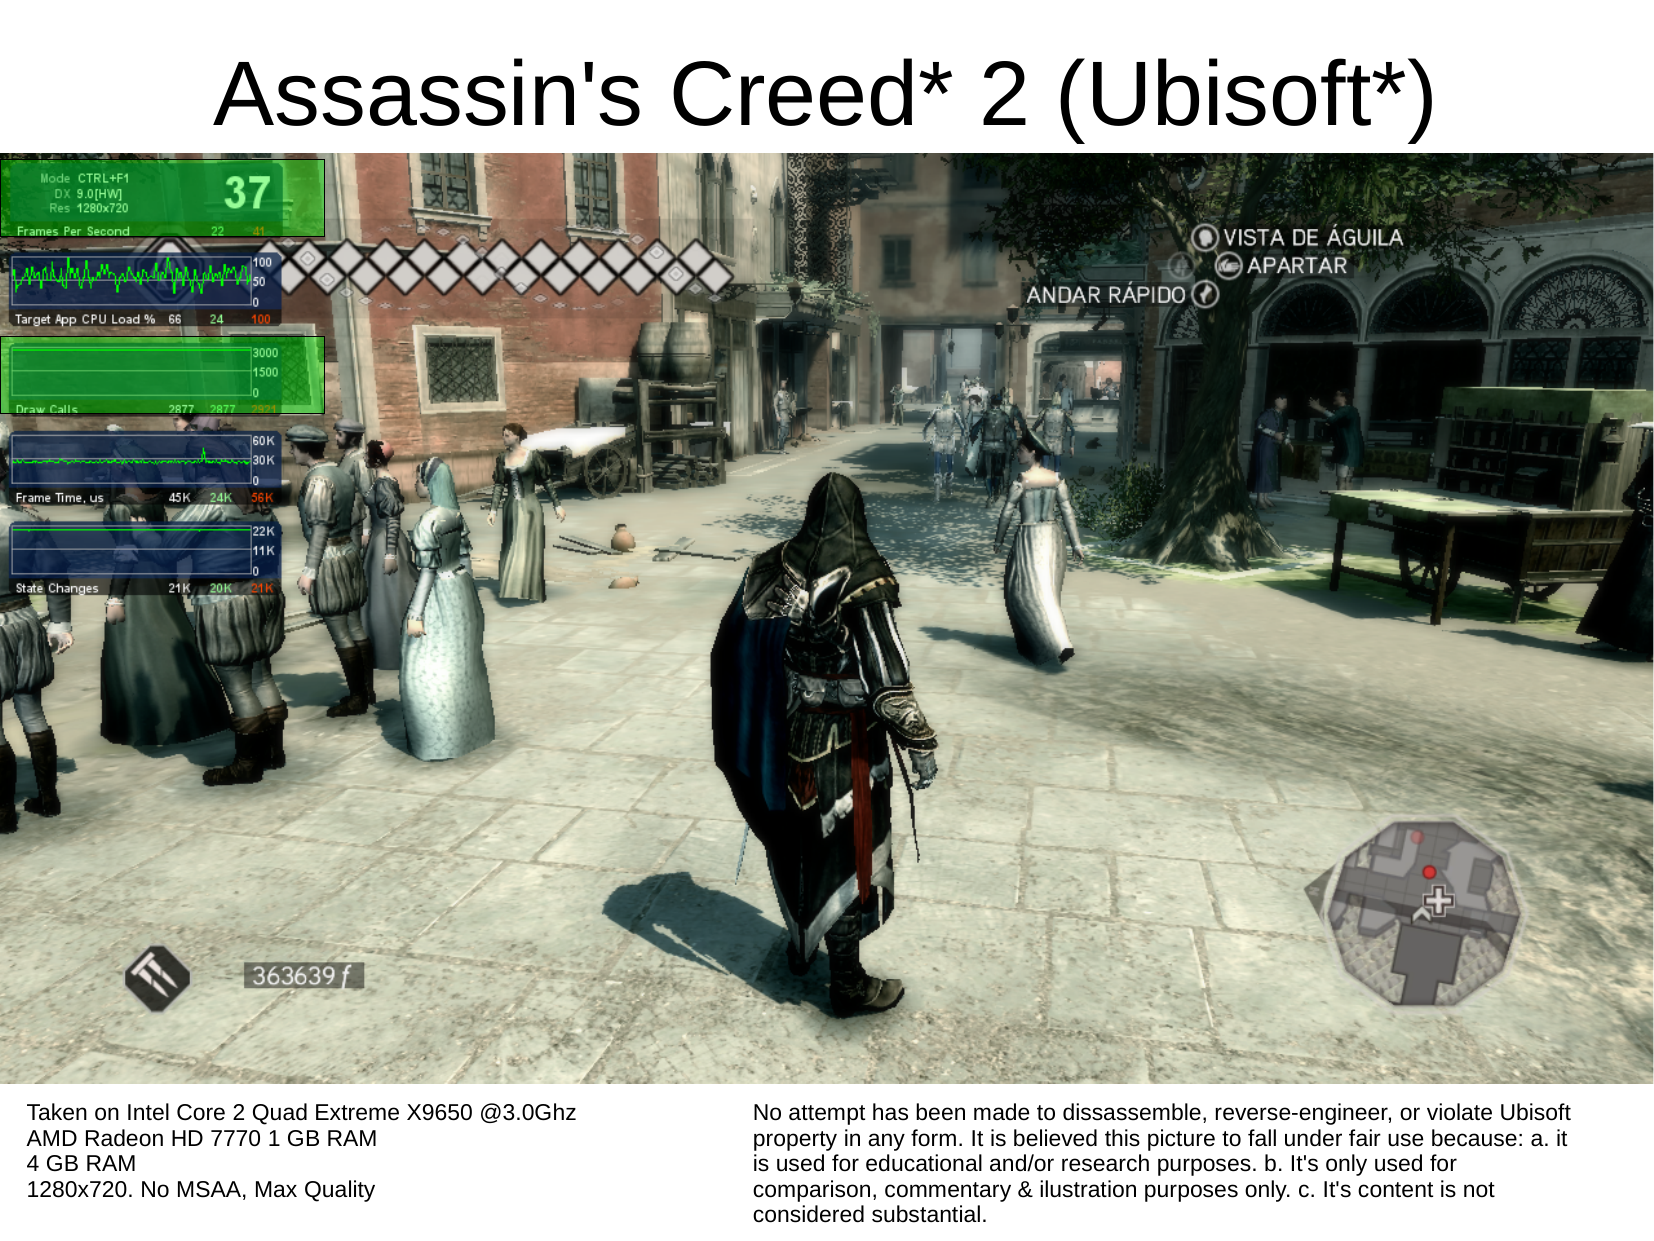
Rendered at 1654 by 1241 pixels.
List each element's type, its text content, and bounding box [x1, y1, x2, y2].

text_box Taken on Intel Core 2 Quad Extreme X9650 @3.0Ghz AMD Radeon HD 7770 1 GB RAM 4 GB RAM 1280x720. No MSAA, Max Quality [11, 1092, 603, 1211]
picture [0, 153, 1654, 1084]
title Assassin's Creed* 2 (Ubisoft*) [82, 0, 1571, 198]
picture [0, 153, 82, 159]
text_box [0, 336, 325, 414]
text_box [0, 159, 325, 237]
text_box No attempt has been made to dissassemble, reverse-engineer, or violate Ubisoft property in any form. It is believed this picture to fall under fair use because: a. it is used for educational and/or research purposes. b. It's only used for comparison, commentary & ilustration purposes only. c. It's content is not considered substantial. [738, 1092, 1595, 1237]
